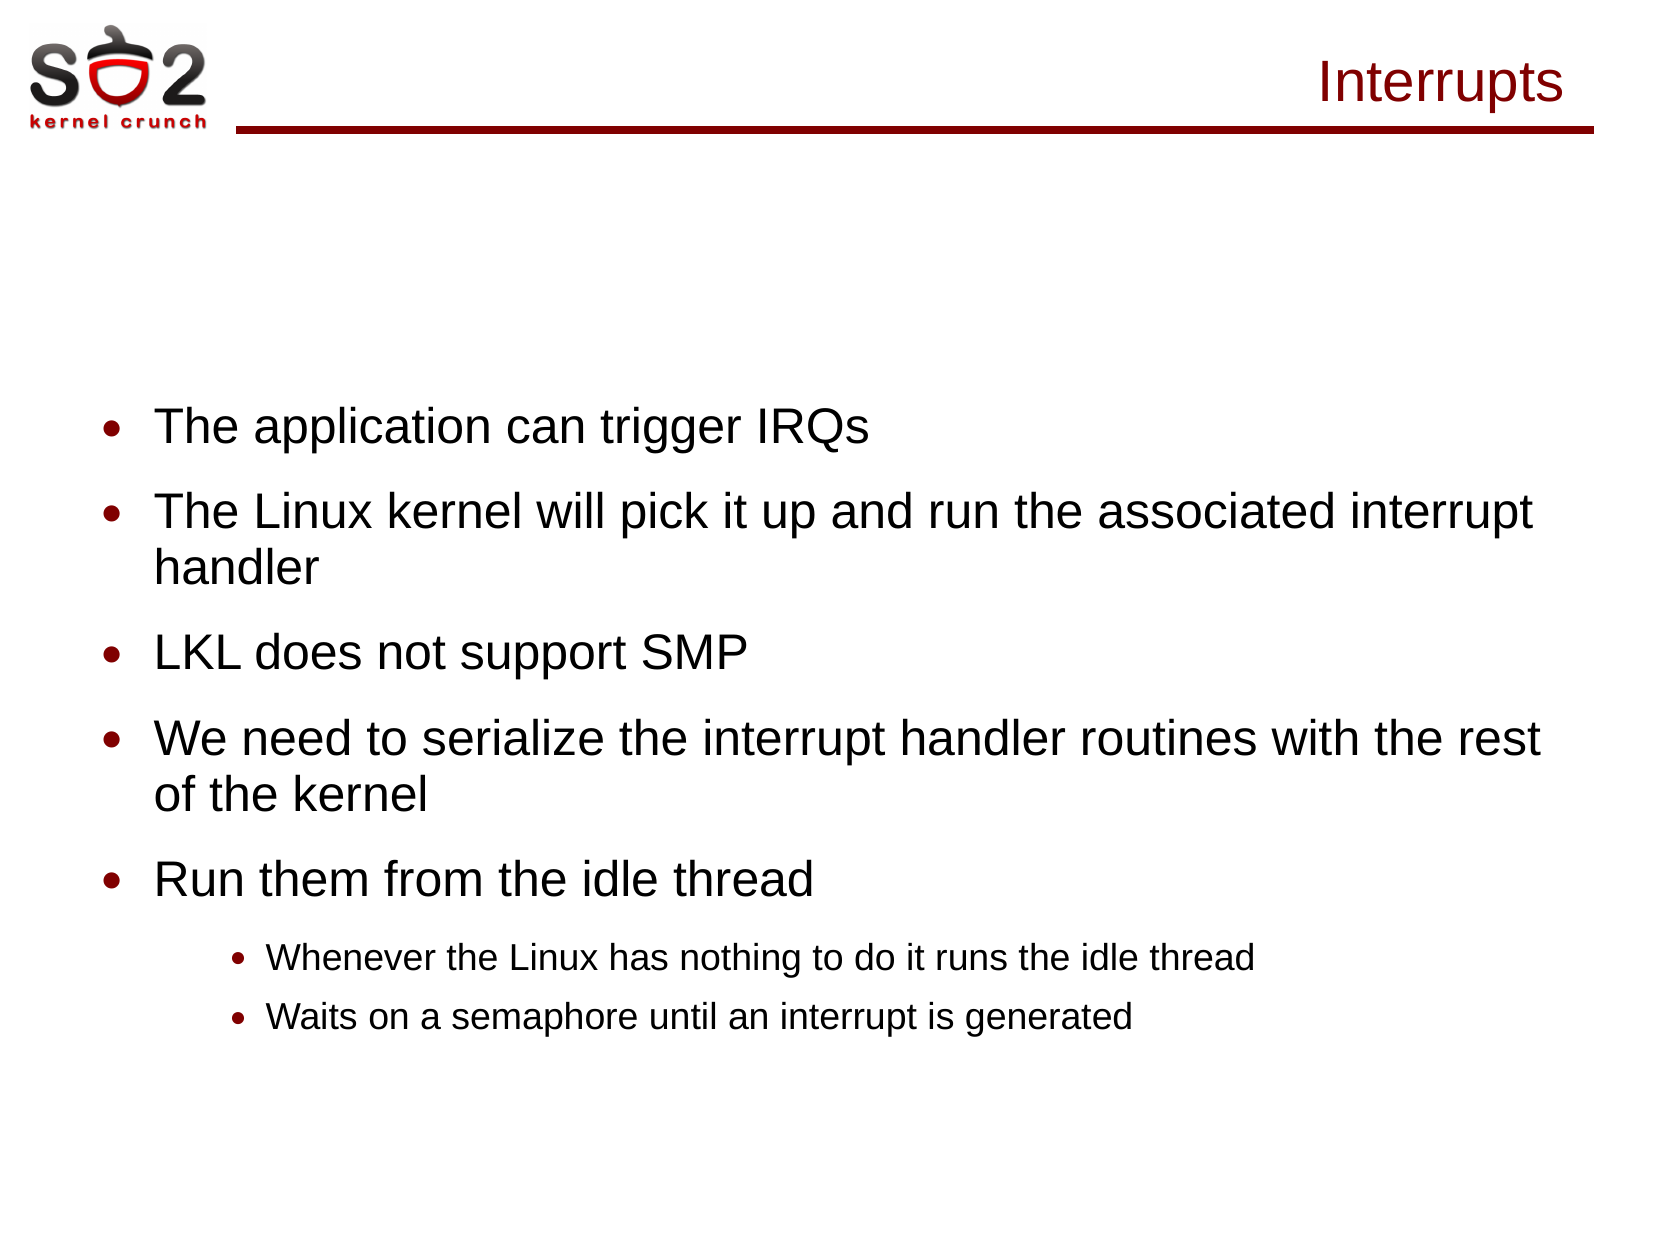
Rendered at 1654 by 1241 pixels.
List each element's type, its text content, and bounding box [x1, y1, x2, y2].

picture [29, 23, 207, 130]
list The application can trigger IRQs The Linux kernel will pick it up and run the associated interrupt handler LKL does not support SMP We need to serialize the interrupt handler routines with the rest of the kernel Run them from the idle thread Whenever the Linux has nothing to do it runs the idle thread Waits on a semaphore until an interrupt is generated [82, 316, 1571, 1121]
title Interrupts [76, 43, 1565, 119]
